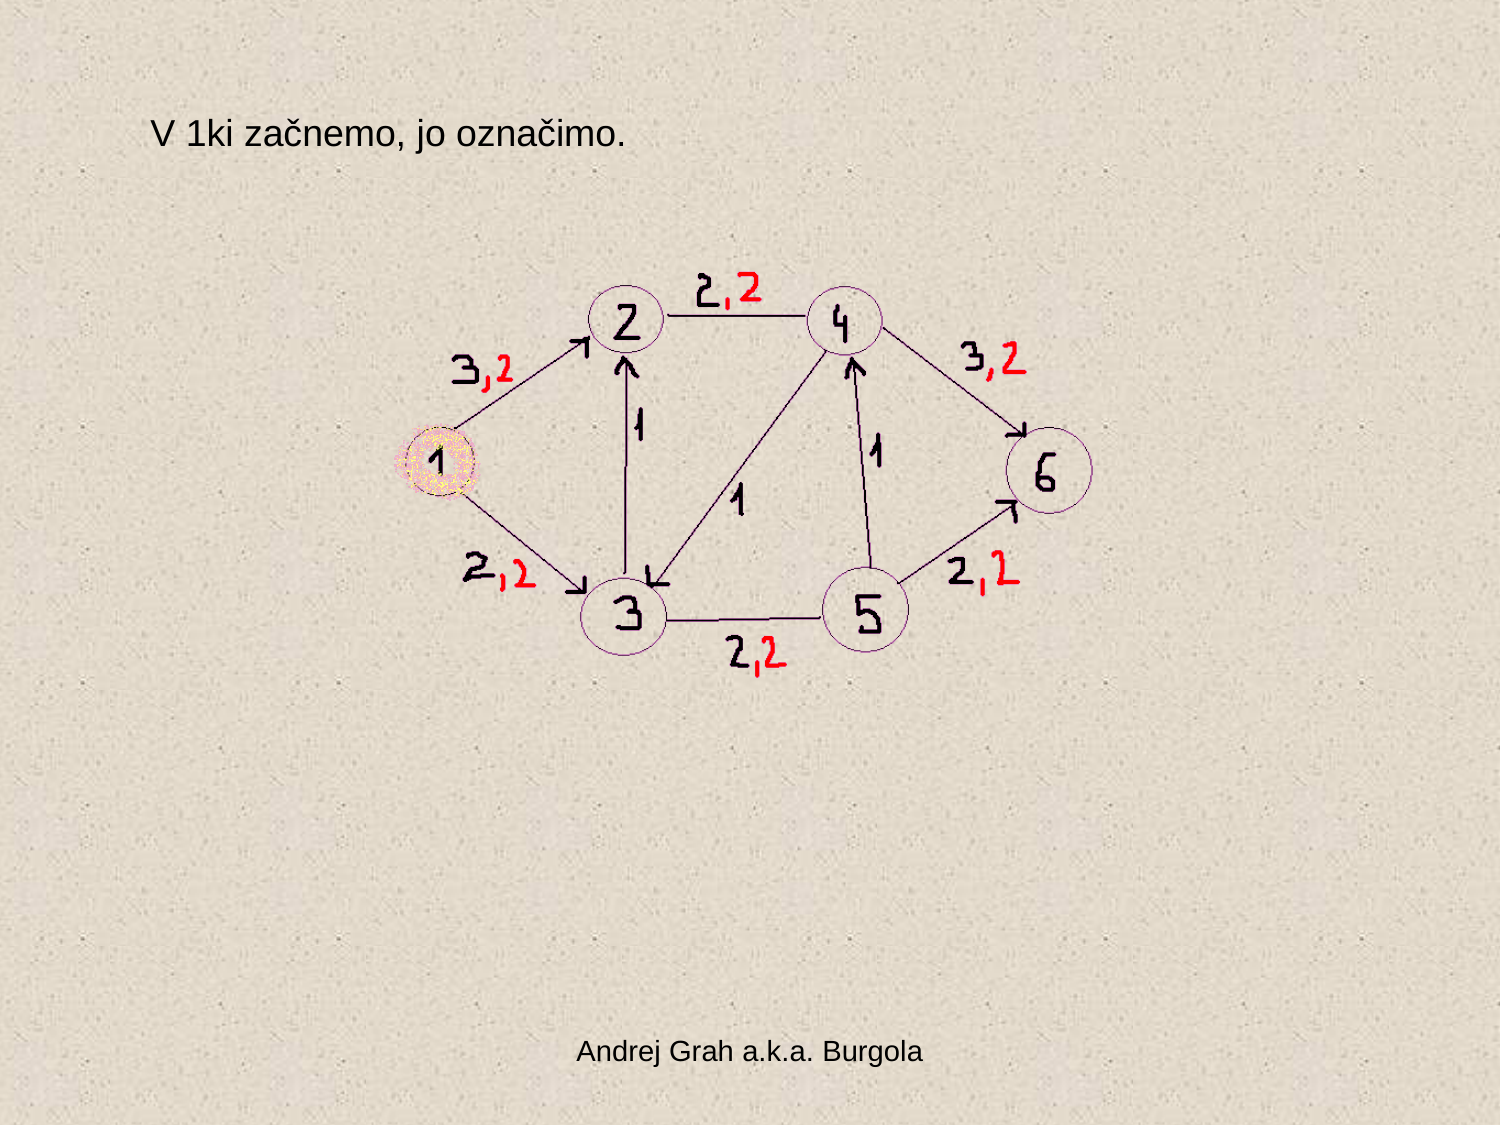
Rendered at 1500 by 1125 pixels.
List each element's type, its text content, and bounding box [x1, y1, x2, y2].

text_box Andrej Grah a.k.a. Burgola [512, 1024, 988, 1103]
picture [0, 0, 1500, 1125]
text_box V 1ki začnemo, jo označimo. [135, 101, 1400, 163]
